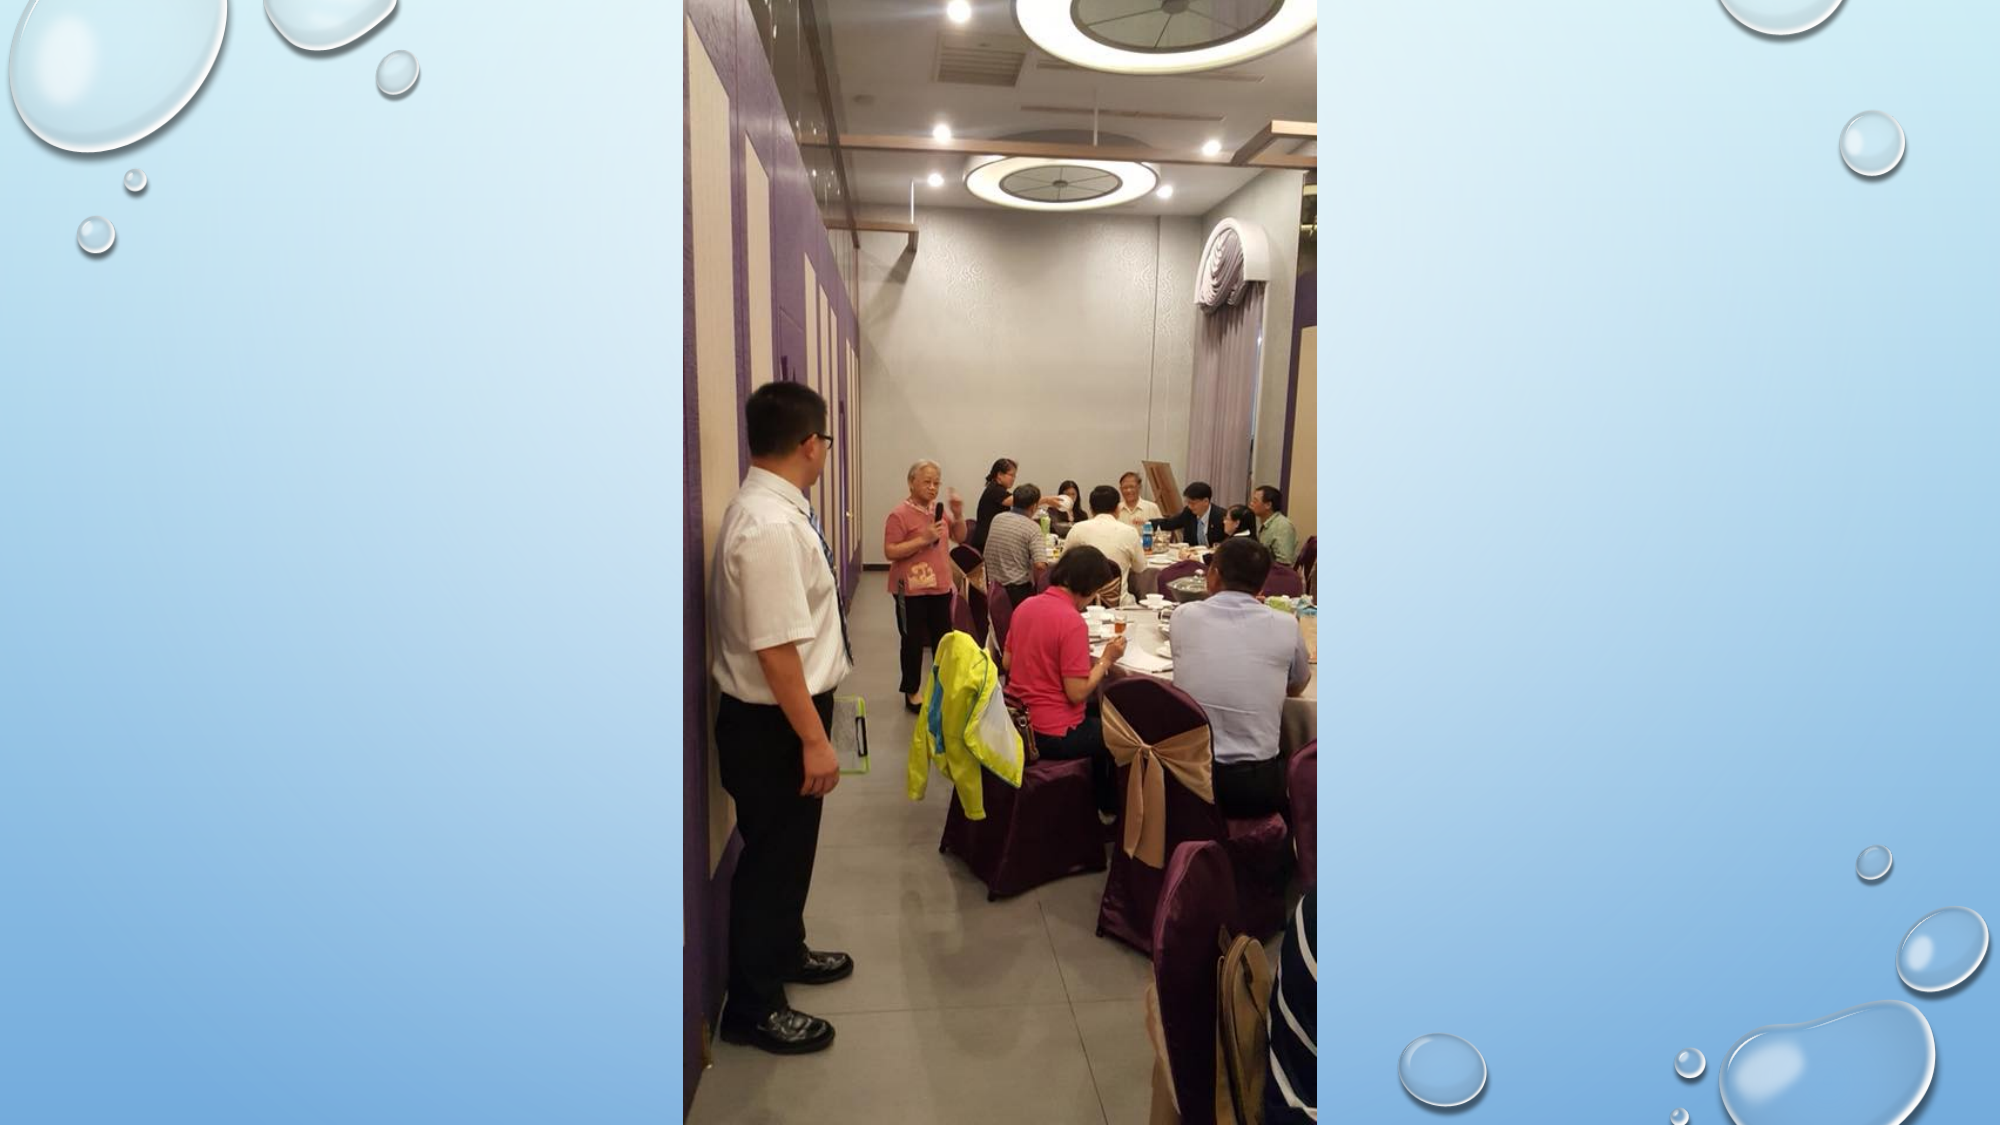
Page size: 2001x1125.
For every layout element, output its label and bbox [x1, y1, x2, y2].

picture [683, 0, 1317, 1125]
